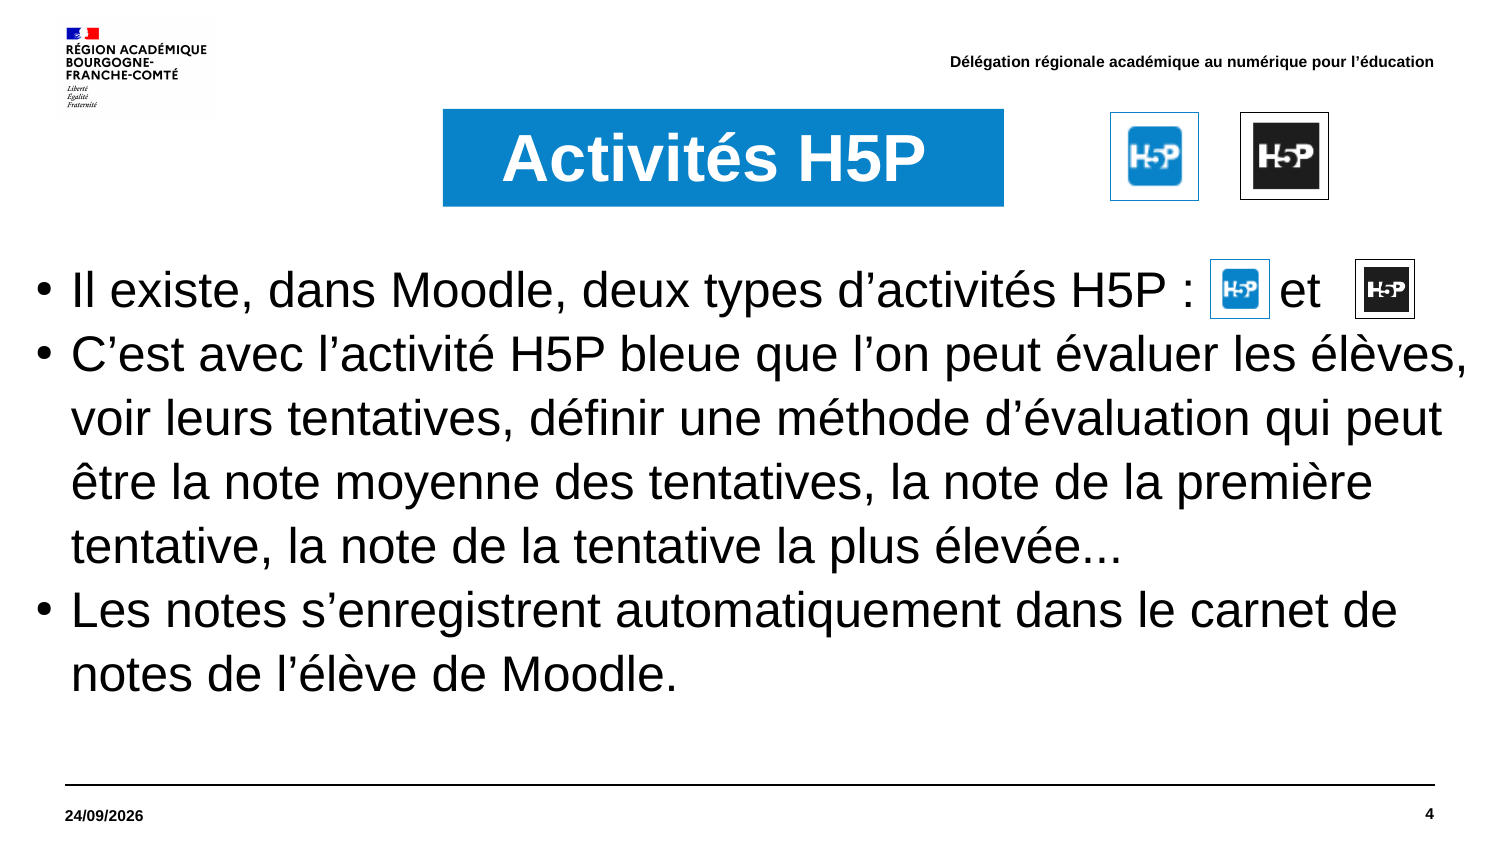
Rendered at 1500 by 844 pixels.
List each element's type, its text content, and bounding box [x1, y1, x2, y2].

picture [1210, 259, 1270, 319]
text_box 03/02/2022 [64, 787, 245, 843]
picture [1110, 112, 1199, 201]
picture [1355, 259, 1415, 319]
text_box <numéro> [1213, 784, 1435, 843]
text_box Il existe, dans Moodle, deux types d’activités H5P : et C’est avec l’activité H5P bleue que l’on peut évaluer les élèves, voir leurs tentatives, définir une méthode d’évaluation qui peut être la note moyenne des tentatives, la note de la première tentative, la note de la tentative la plus élevée... Les notes s’enregistrent automatiquement dans le carnet de notes de l’élève de Moodle. [35, 253, 1483, 703]
text_box Activités H5P [442, 108, 1004, 207]
text_box Délégation régionale académique au numérique pour l’éducation [944, 32, 1435, 91]
picture [55, 16, 218, 119]
picture [1240, 112, 1329, 200]
